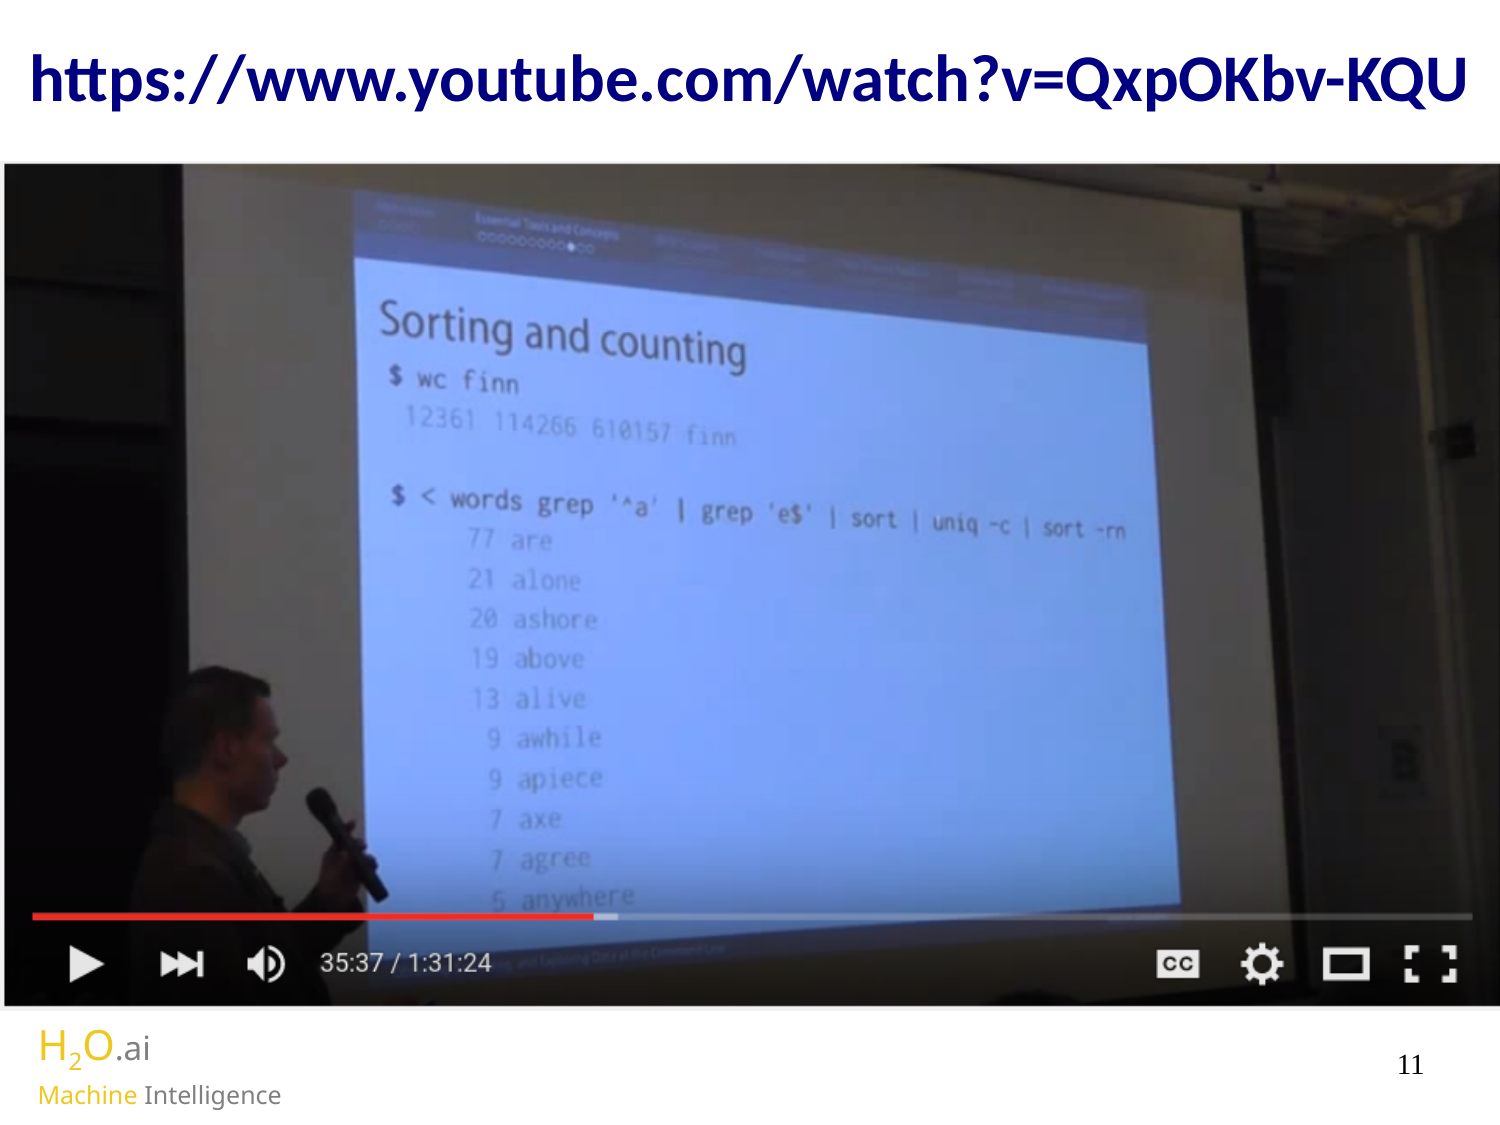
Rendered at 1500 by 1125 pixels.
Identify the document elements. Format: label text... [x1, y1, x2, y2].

title https://www.youtube.com/watch?v=QxpOKbv-KQU [15, 13, 1486, 157]
picture [0, 161, 1500, 1011]
